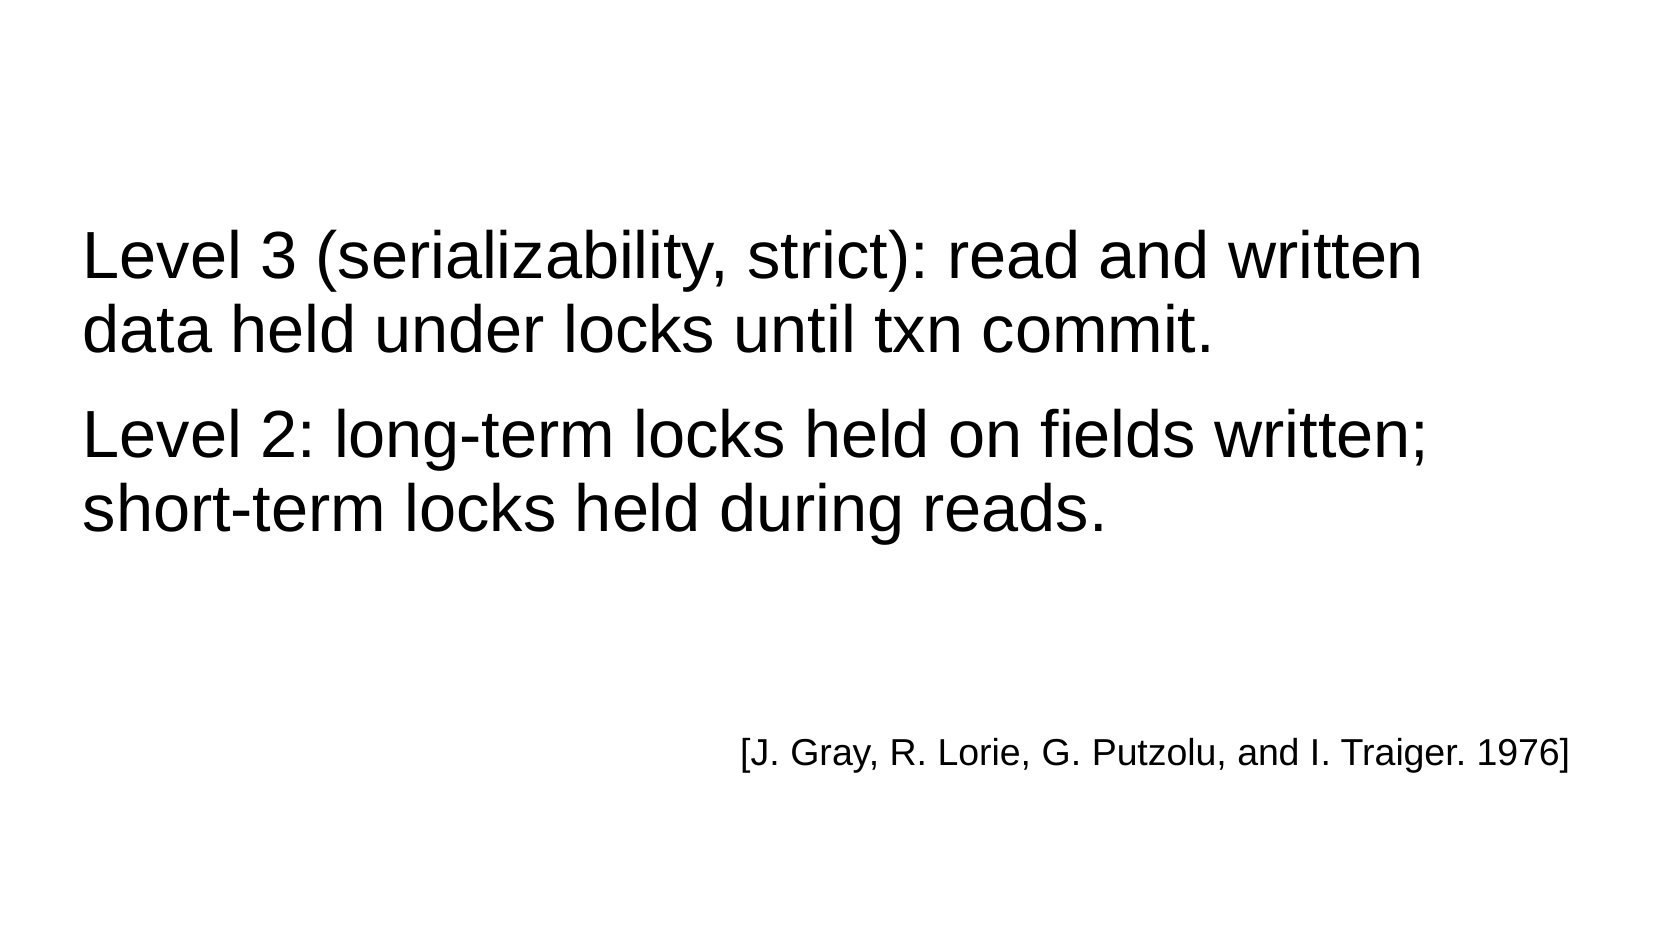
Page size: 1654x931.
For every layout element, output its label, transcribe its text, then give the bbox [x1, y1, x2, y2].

title [J. Gray, R. Lorie, G. Putzolu, and I. Traiger. 1976] [82, 758, 1571, 831]
list Level 3 (serializability, strict): read and written data held under locks until txn commit. Level 2: long-term locks held on fields written; short-term locks held during reads. [82, 217, 1571, 758]
